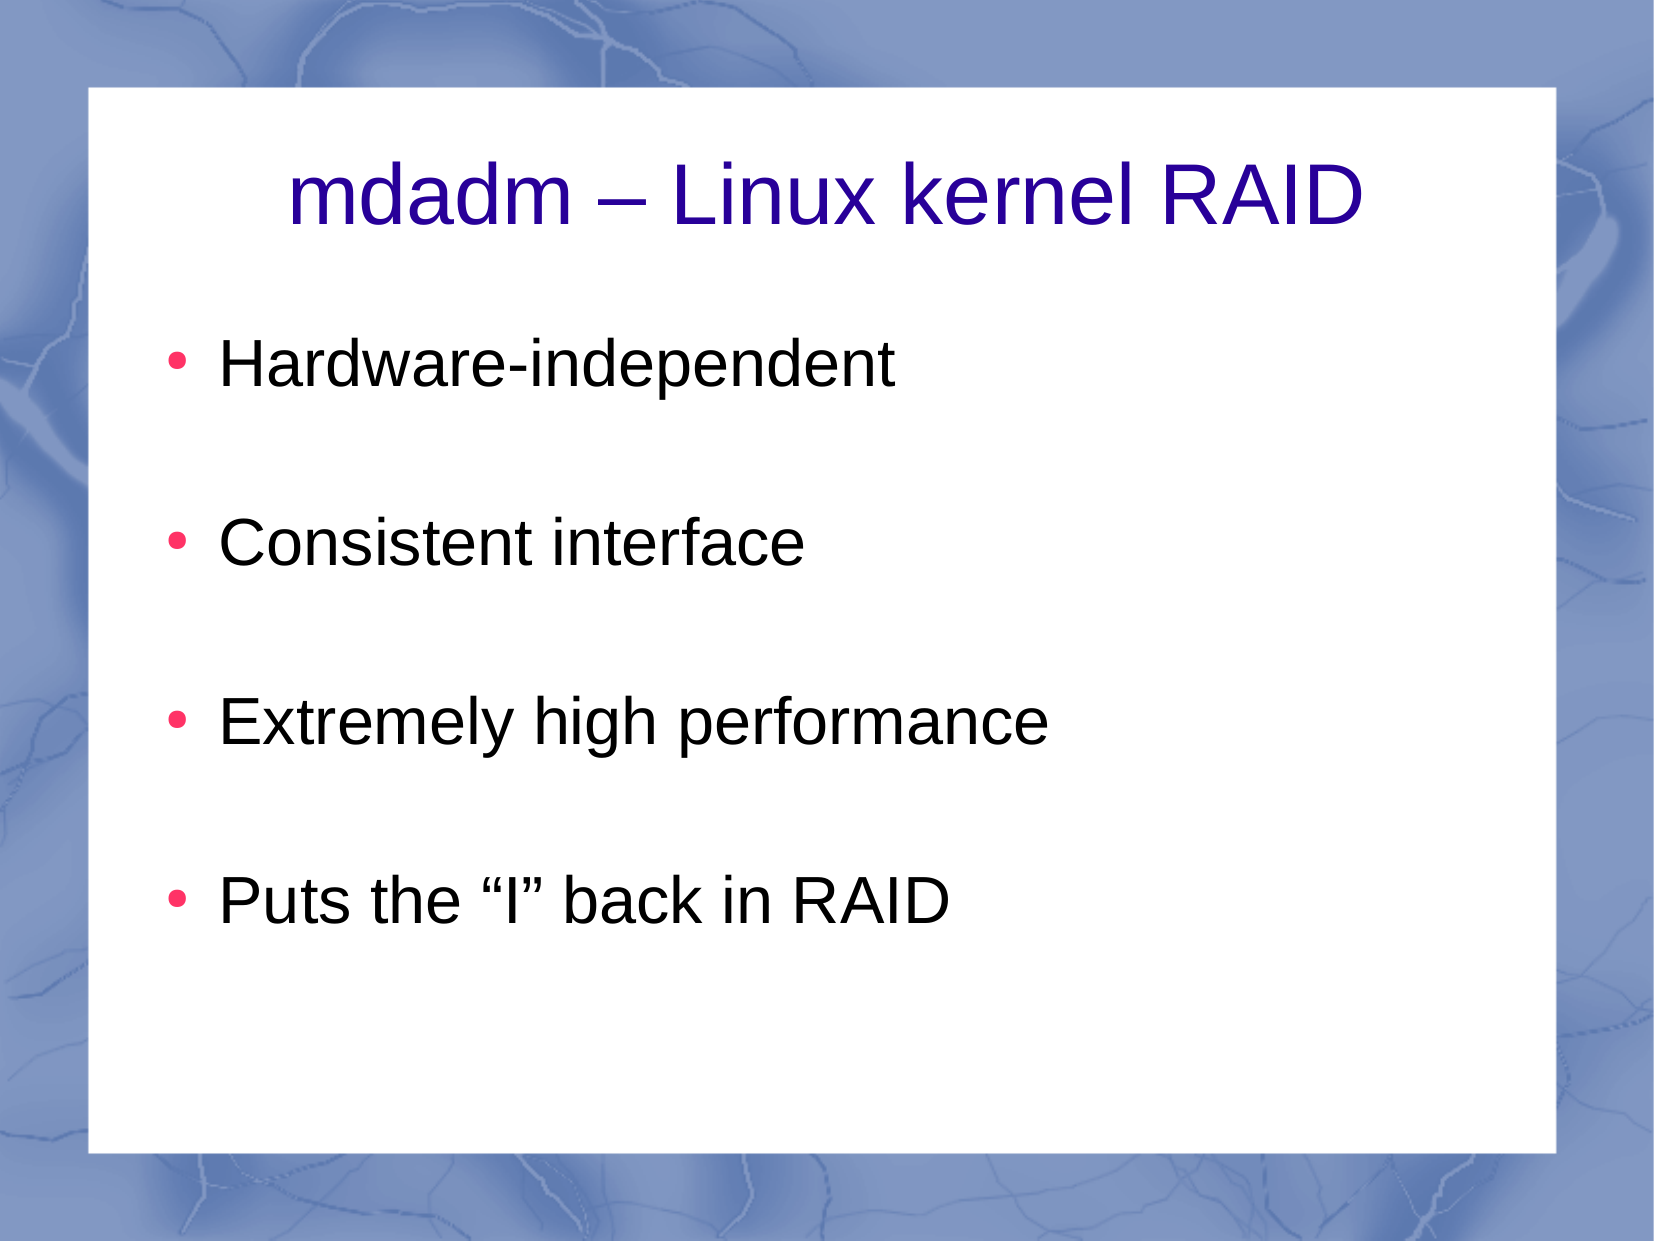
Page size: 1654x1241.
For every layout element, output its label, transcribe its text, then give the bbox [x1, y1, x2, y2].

list Hardware-independent Consistent interface Extremely high performance Puts the “I” back in RAID [147, 325, 1506, 1232]
picture [0, 0, 1654, 1241]
title mdadm – Linux kernel RAID [118, 90, 1536, 298]
